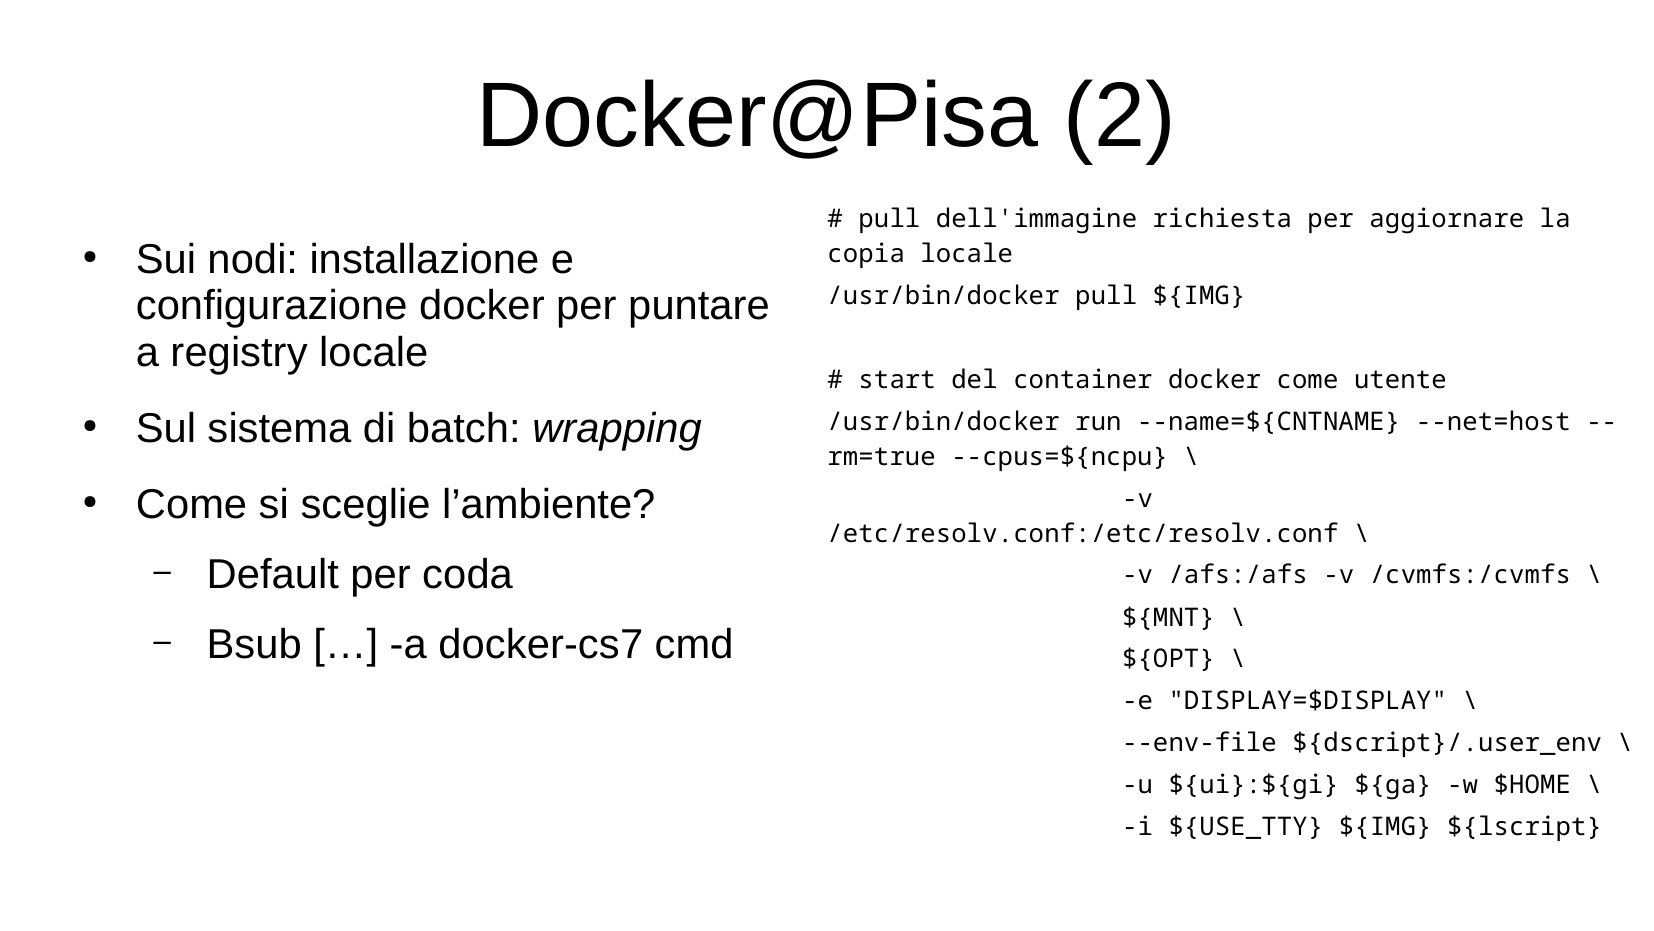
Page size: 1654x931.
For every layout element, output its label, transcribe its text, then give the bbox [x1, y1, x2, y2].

list Sui nodi: installazione e configurazione docker per puntare a registry locale Sul sistema di batch: wrapping Come si sceglie l’ambiente? Default per coda Bsub […] -a docker-cs7 cmd [64, 235, 792, 775]
title Docker@Pisa (2) [82, 37, 1571, 193]
list # pull dell'immagine richiesta per aggiornare la copia locale /usr/bin/docker pull ${IMG} # start del container docker come utente /usr/bin/docker run --name=${CNTNAME} --net=host --rm=true --cpus=${ncpu} \ -v /etc/resolv.conf:/etc/resolv.conf \ -v /afs:/afs -v /cvmfs:/cvmfs \ ${MNT} \ ${OPT} \ -e "DISPLAY=$DISPLAY" \ --env-file ${dscript}/.user_env \ -u ${ui}:${gi} ${ga} -w $HOME \ -i ${USE_TTY} ${IMG} ${lscript} [827, 199, 1651, 881]
